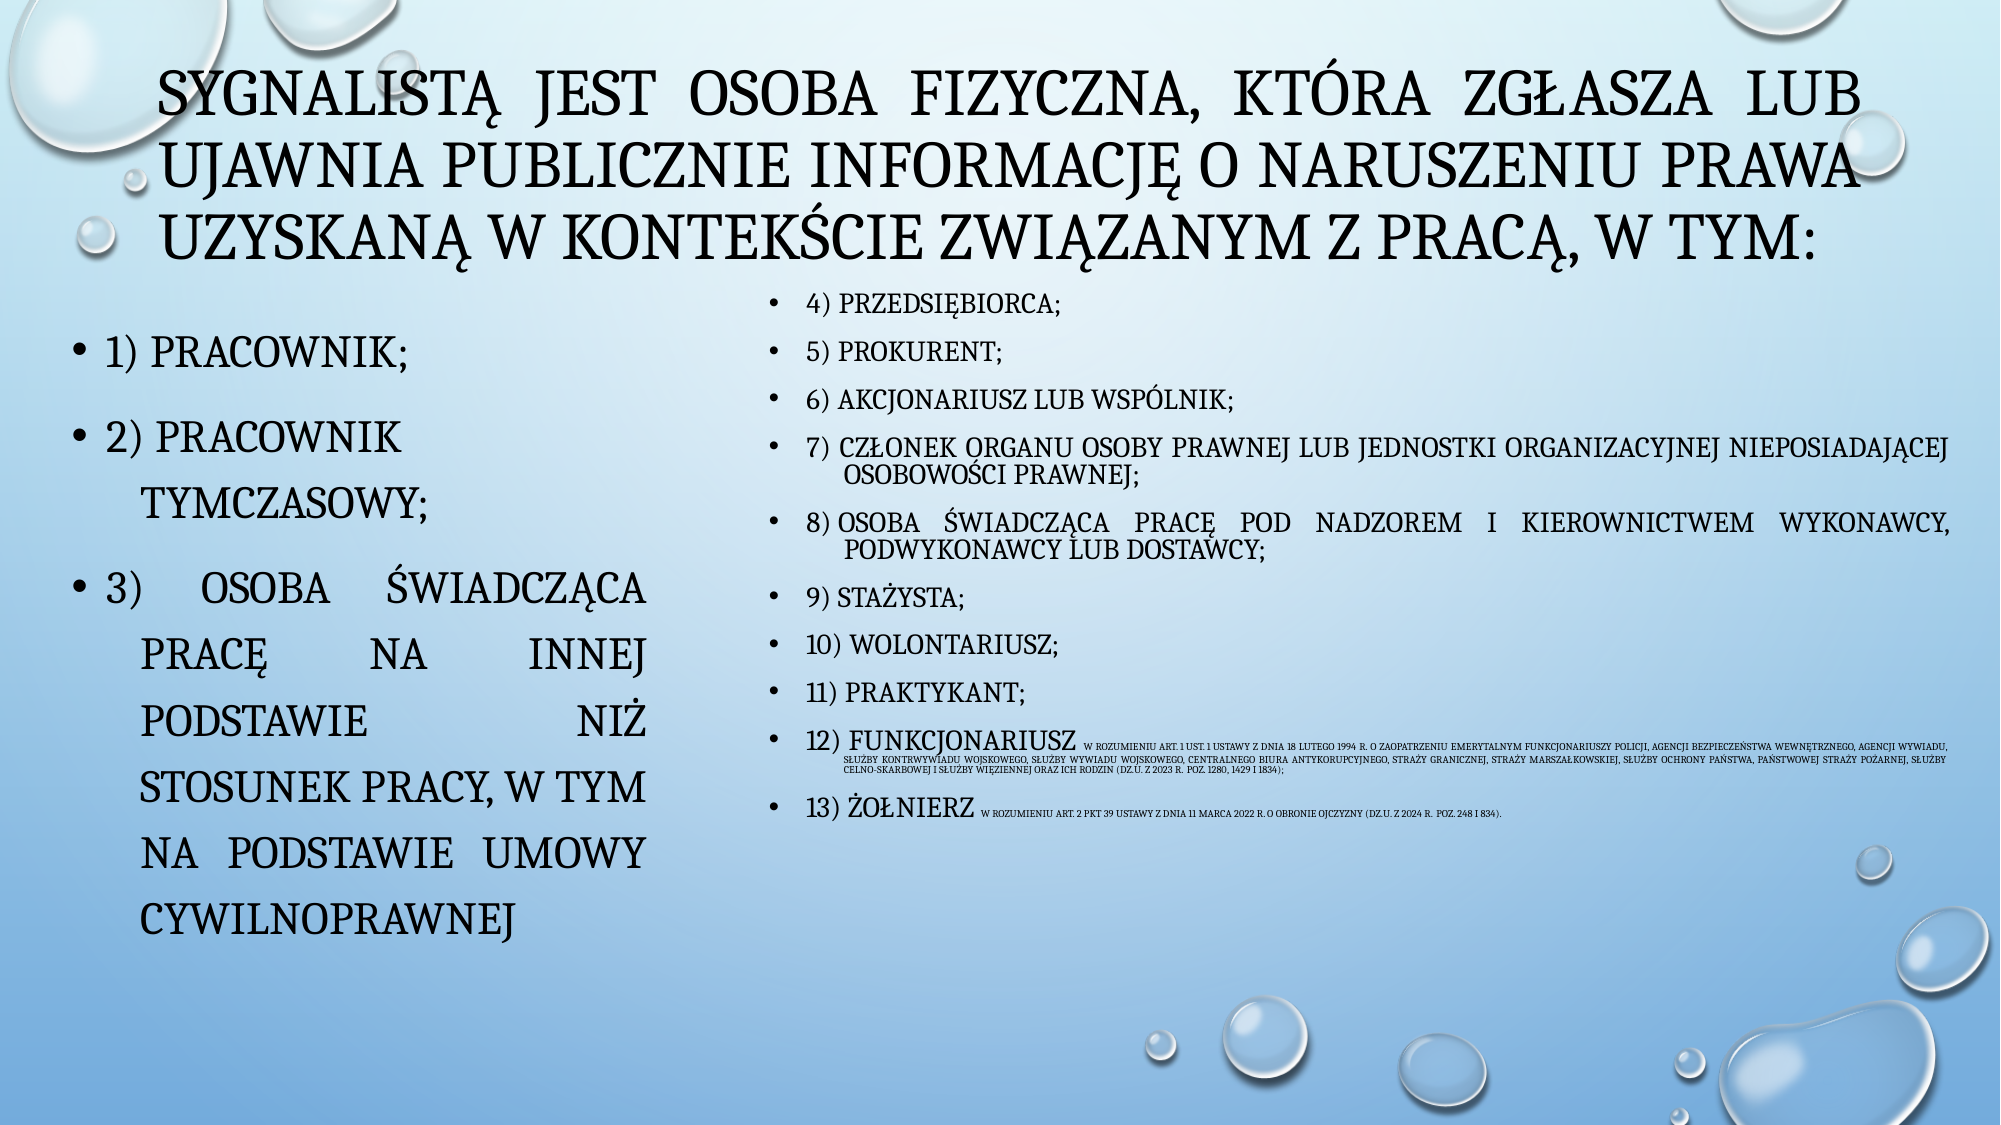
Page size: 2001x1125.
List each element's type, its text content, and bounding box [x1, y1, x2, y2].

list 1) pracownik; 2) pracownik tymczasowy; 3) osoba świadcząca pracę na innej podstawie niż stosunek pracy, w tym na podstawie umowy cywilnoprawnej [56, 302, 663, 963]
title Sygnalistą jest osoba fizyczna, która zgłasza lub ujawnia publicznie informację o naruszeniu prawa uzyskaną w kontekście związanym z pracą, w tym: [56, 47, 1965, 286]
list 4) przedsiębiorca; 5) prokurent; 6) akcjonariusz lub wspólnik; 7) członek organu osoby prawnej lub jednostki organizacyjnej nieposiadającej osobowości prawnej; 8) osoba świadcząca pracę pod nadzorem i kierownictwem wykonawcy, podwykonawcy lub dostawcy; 9) stażysta; 10) wolontariusz; 11) praktykant; 12) funkcjonariusz w rozumieniu art. 1 ust. 1 ustawy z dnia 18 lutego 1994 r. o zaopatrzeniu emerytalnym funkcjonariuszy Policji, Agencji Bezpieczeństwa Wewnętrznego, Agencji Wywiadu, Służby Kontrwywiadu Wojskowego, Służby Wywiadu Wojskowego, Centralnego Biura Antykorupcyjnego, Straży Granicznej, Straży Marszałkowskiej, Służby Ochrony Państwa, Państwowej Straży Pożarnej, Służby Celno-Skarbowej i Służby Więziennej oraz ich rodzin (Dz.U. z 2023 r. poz. 1280, 1429 i 1834); 13) żołnierz w rozumieniu art. 2 pkt 39 ustawy z dnia 11 marca 2022 r. o obronie Ojczyzny (Dz.U. z 2024 r. poz. 248 i 834). [753, 285, 1965, 1056]
